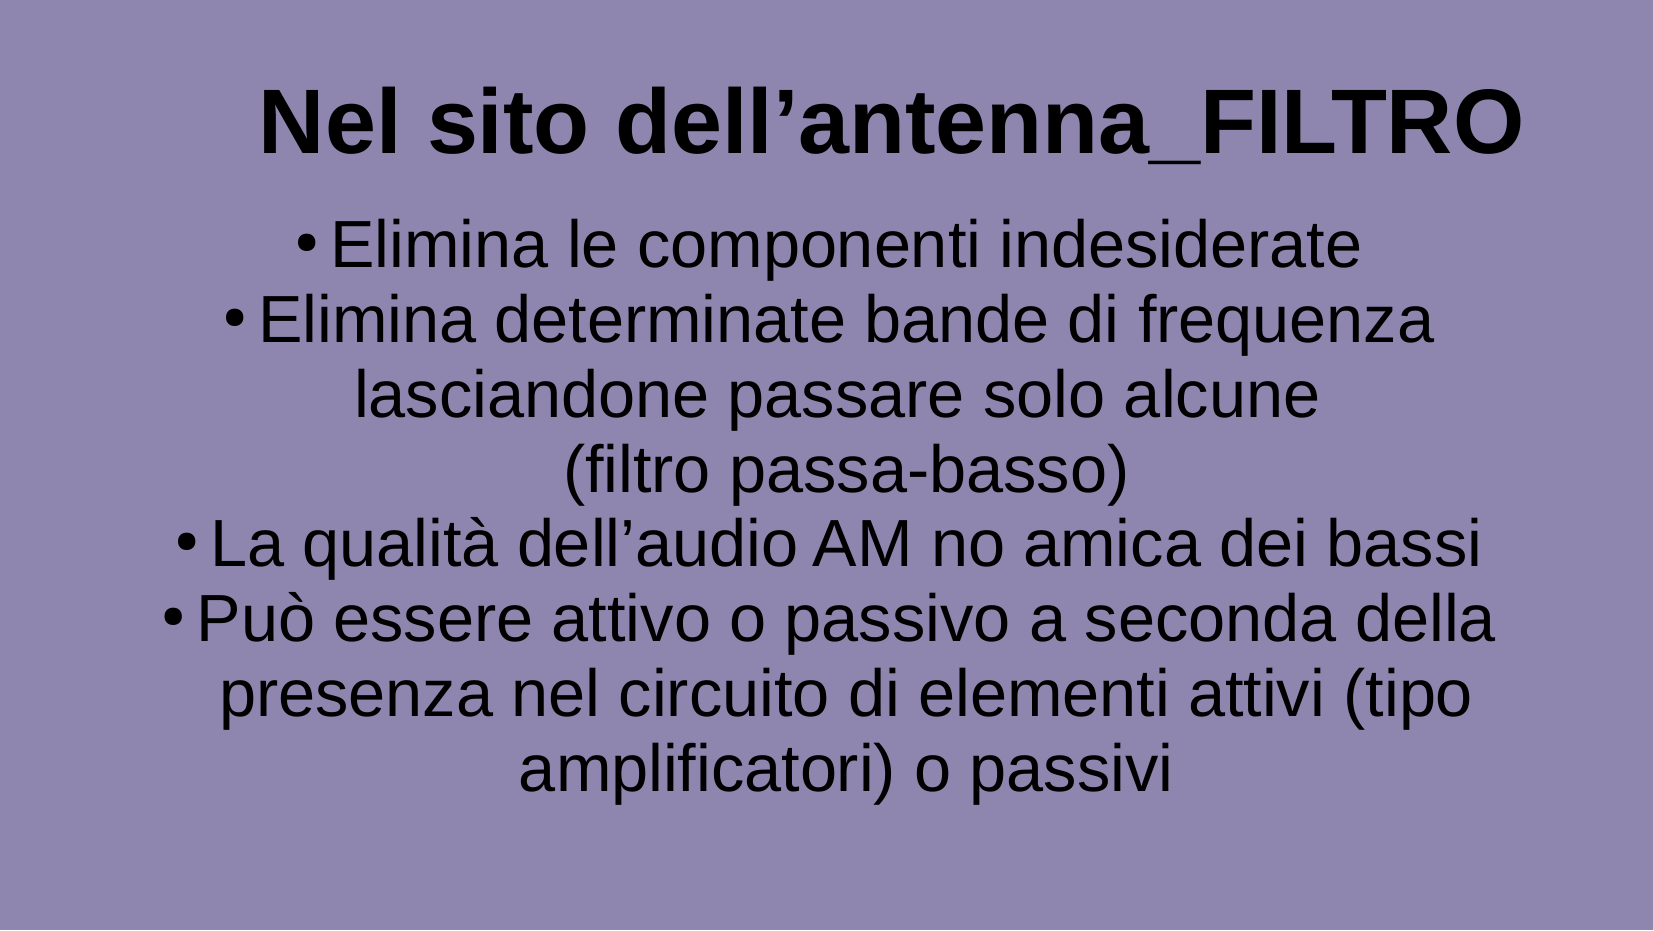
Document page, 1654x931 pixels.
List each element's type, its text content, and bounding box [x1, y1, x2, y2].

subtitle Elimina le componenti indesiderate Elimina determinate bande di frequenza lasciandone passare solo alcune (filtro passa-basso) La qualità dell’audio AM no amica dei bassi Può essere attivo o passivo a seconda della presenza nel circuito di elementi attivi (tipo amplificatori) o passivi [84, 207, 1574, 881]
title Nel sito dell’antenna_FILTRO [148, 15, 1637, 228]
